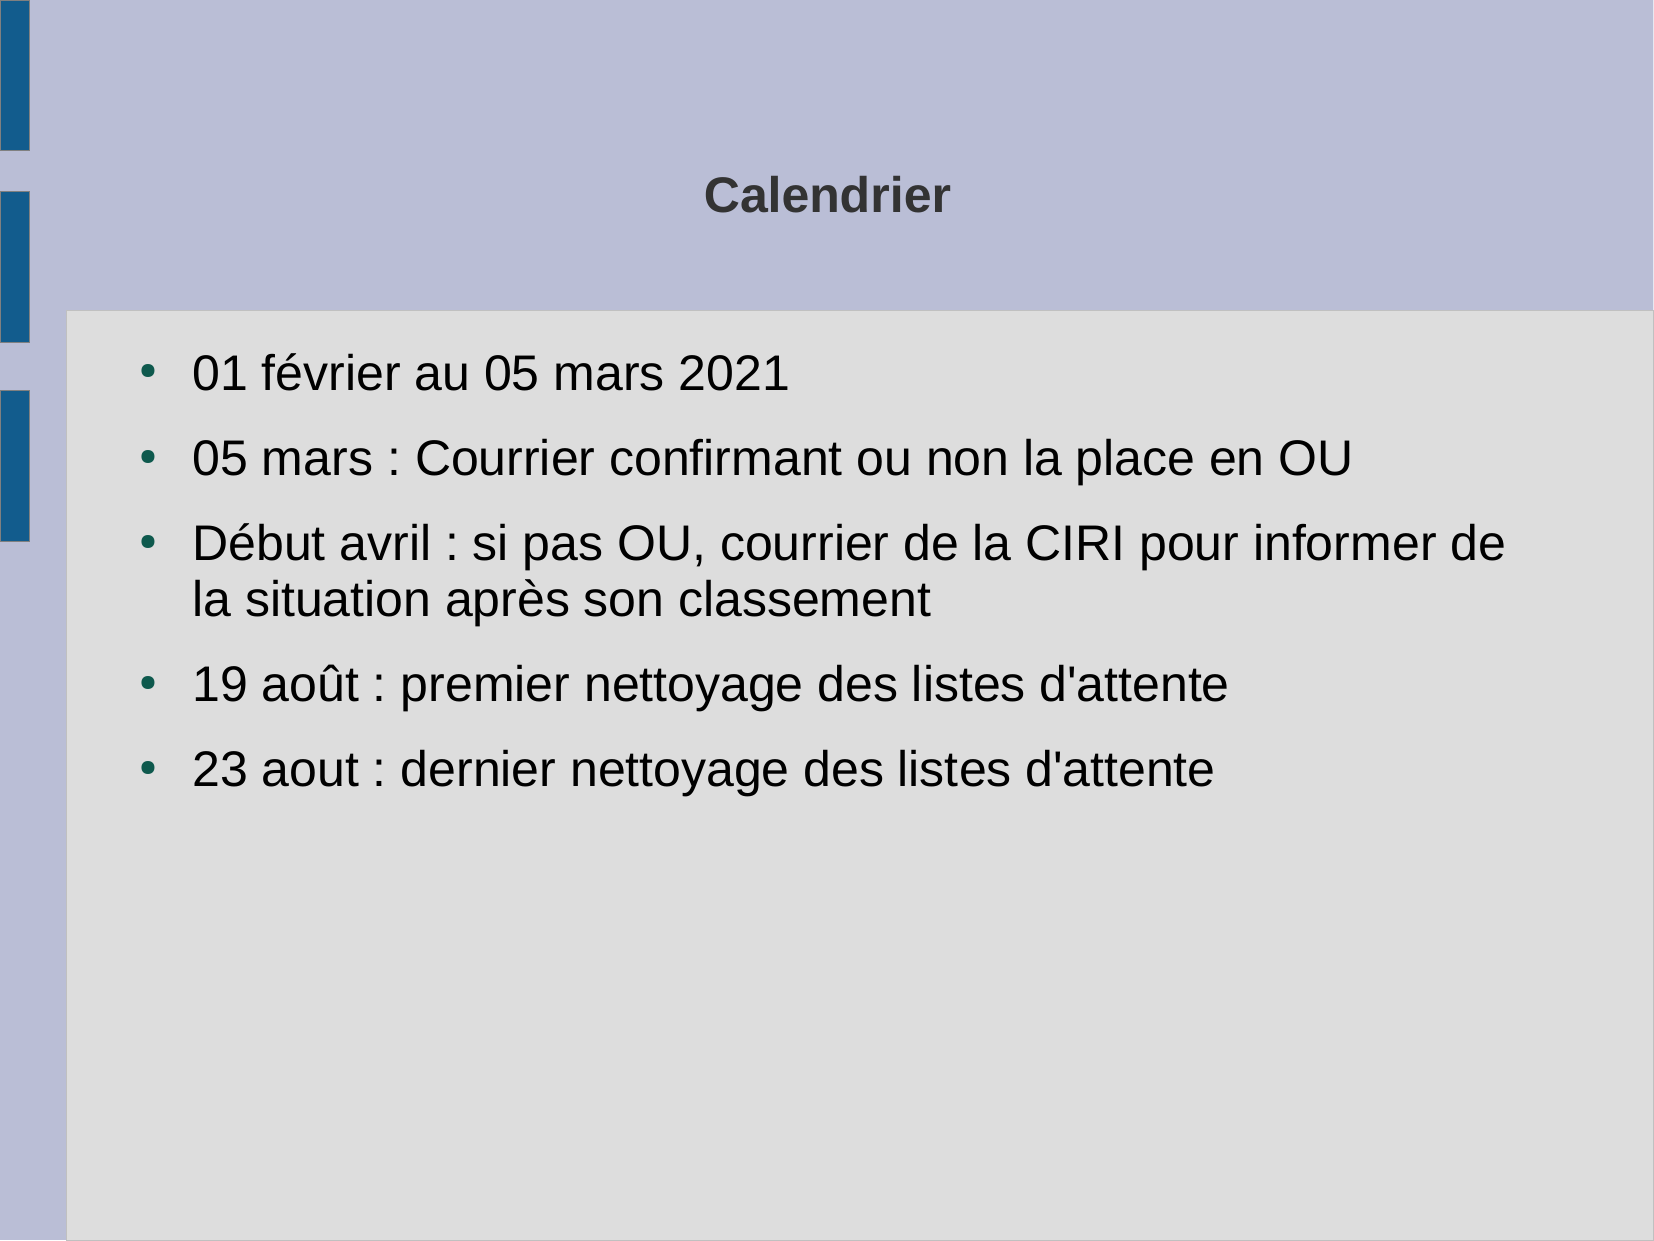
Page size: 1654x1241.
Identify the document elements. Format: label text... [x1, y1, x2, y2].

list 01 février au 05 mars 2021 05 mars : Courrier confirmant ou non la place en OU Début avril : si pas OU, courrier de la CIRI pour informer de la situation après son classement 19 août : premier nettoyage des listes d'attente 23 aout : dernier nettoyage des listes d'attente [121, 344, 1534, 1127]
title Calendrier [121, 91, 1534, 299]
